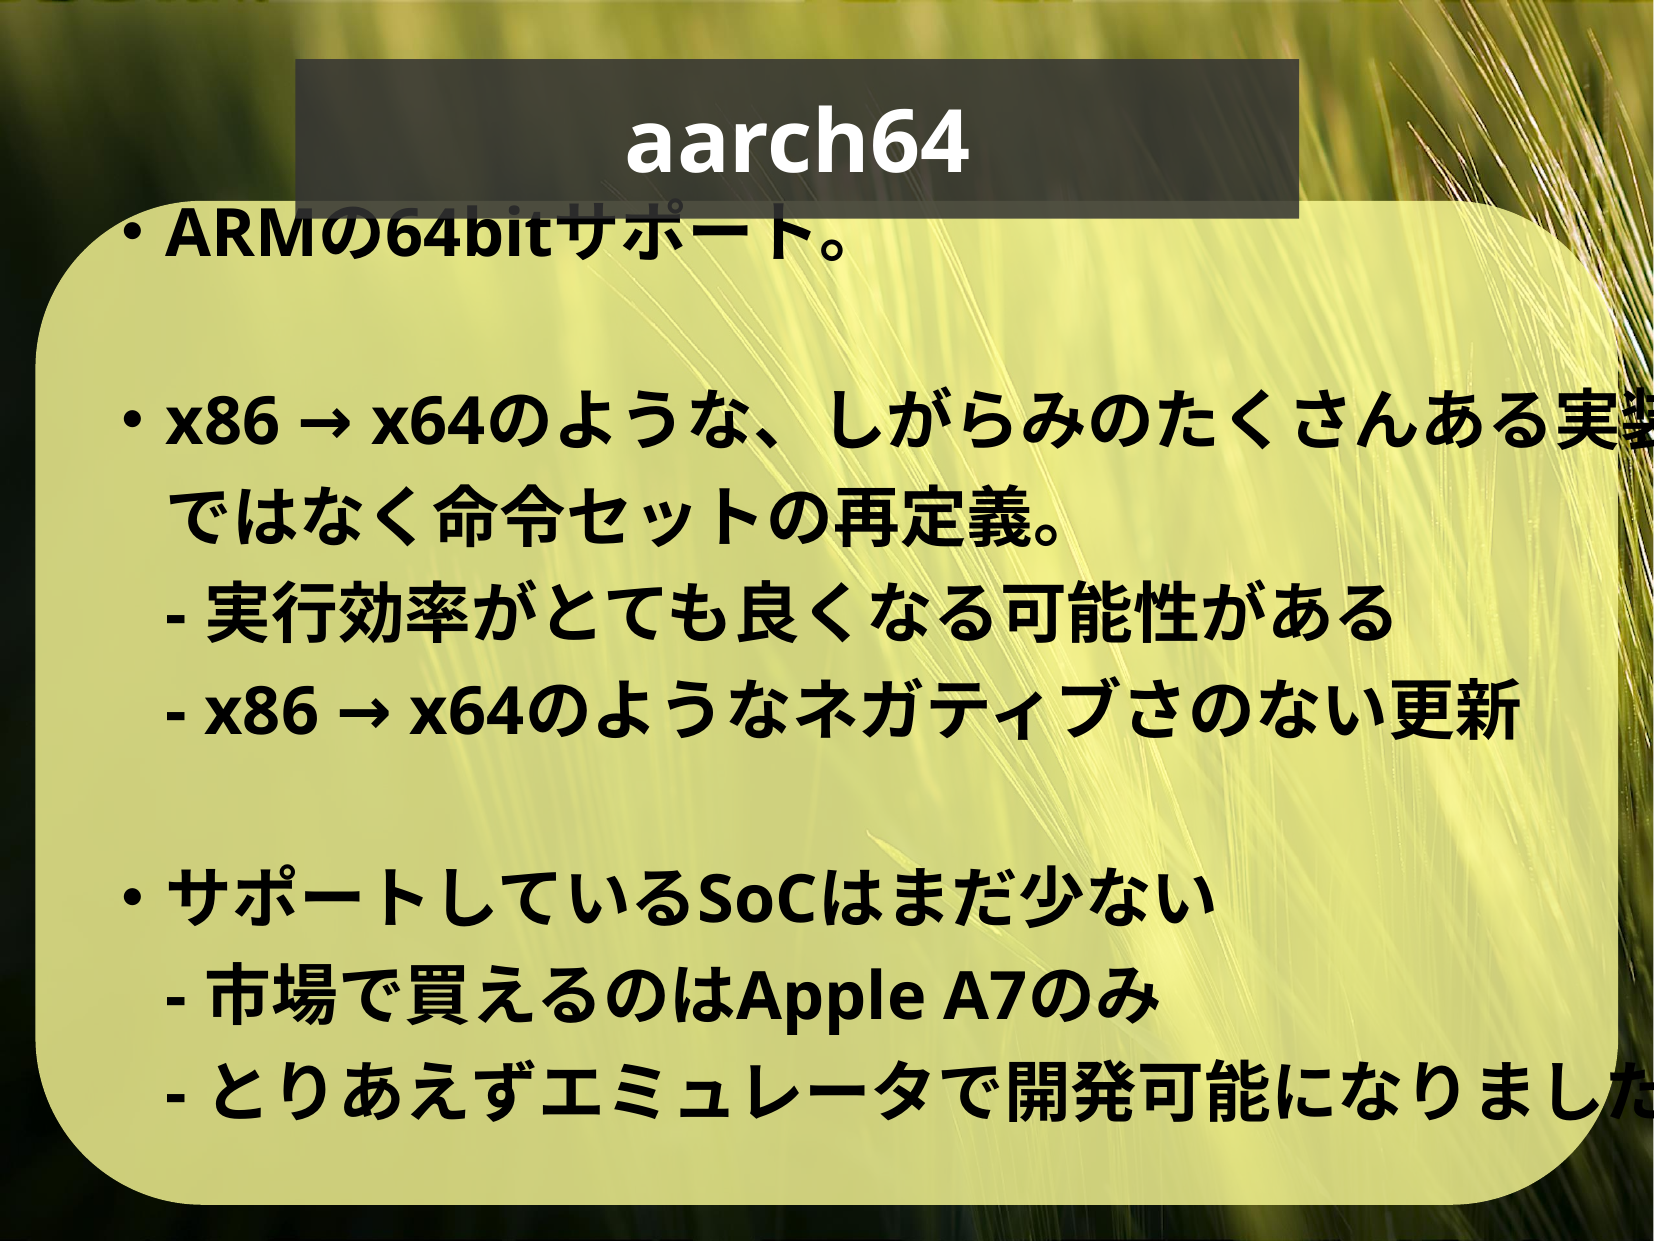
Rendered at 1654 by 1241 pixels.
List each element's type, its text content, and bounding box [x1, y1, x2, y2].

text_box ・ARMの64bitサポート。 ・x86 → x64のような、しがらみのたくさんある実装 ではなく命令セットの再定義。 - 実行効率がとても良くなる可能性がある - x86 → x64のようなネガティブさのない更新 ・サポートしているSoCはまだ少ない - 市場で買えるのはApple A7のみ - とりあえずエミュレータで開発可能になりました [35, 200, 1619, 1205]
text_box aarch64 [295, 59, 1300, 219]
picture [0, 0, 1654, 1241]
picture [1645, 429, 1654, 441]
